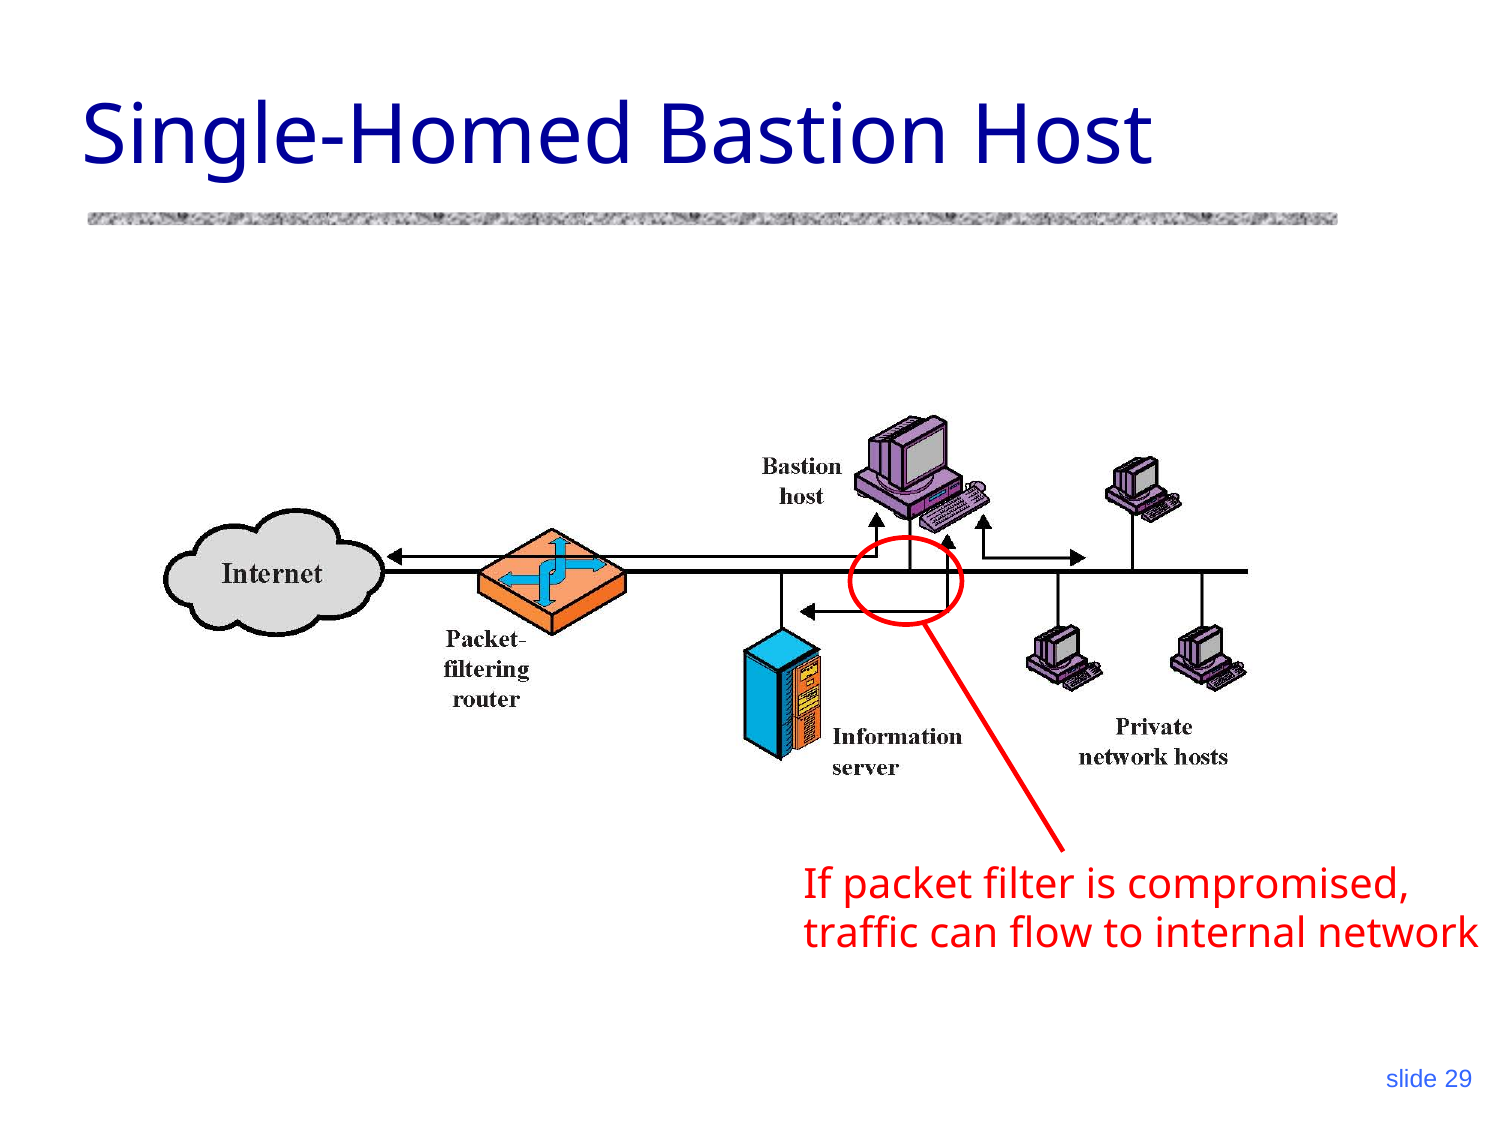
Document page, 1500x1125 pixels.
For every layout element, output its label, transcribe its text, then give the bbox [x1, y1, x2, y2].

picture [87, 338, 1363, 788]
text_box If packet filter is compromised, traffic can flow to internal network [788, 849, 1494, 964]
text_box Single-Homed Bastion Host [66, 37, 1342, 188]
text_box slide <number> [1174, 1025, 1488, 1101]
picture [853, 540, 959, 622]
picture [87, 212, 1338, 226]
